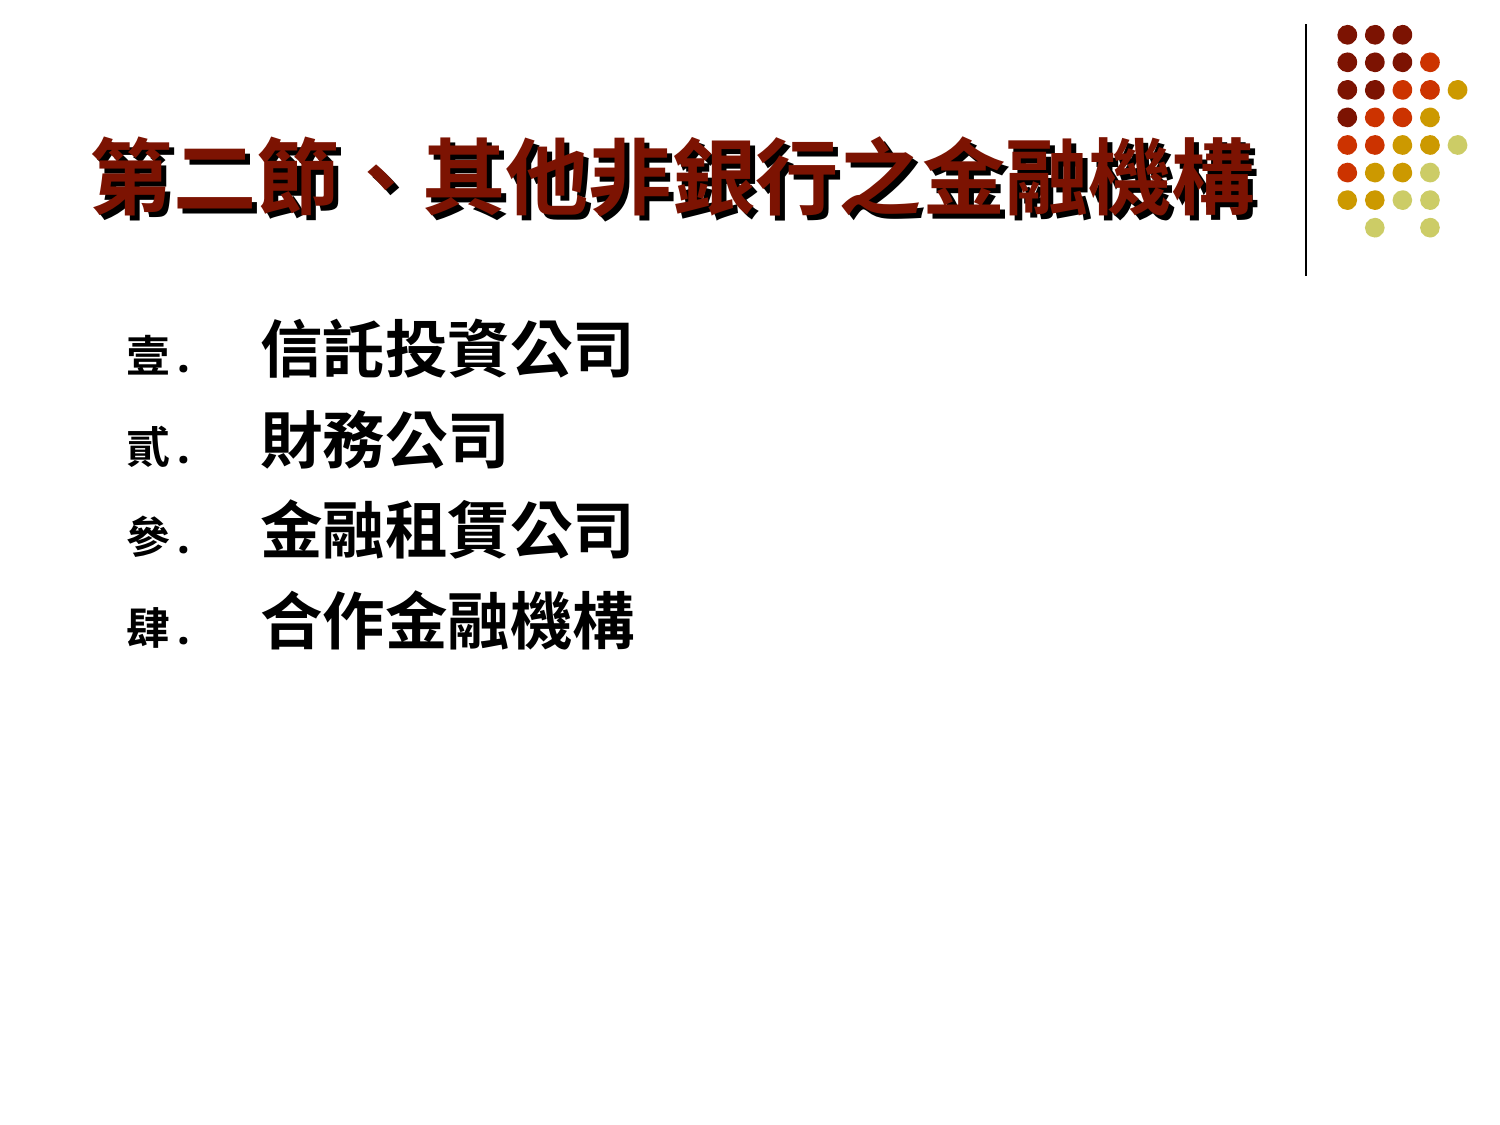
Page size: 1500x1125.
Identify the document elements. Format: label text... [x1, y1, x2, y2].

title 第二節、其他非銀行之金融機構 [74, 20, 1313, 233]
list 信託投資公司 財務公司 金融租賃公司 合作金融機構 [112, 302, 1306, 1046]
